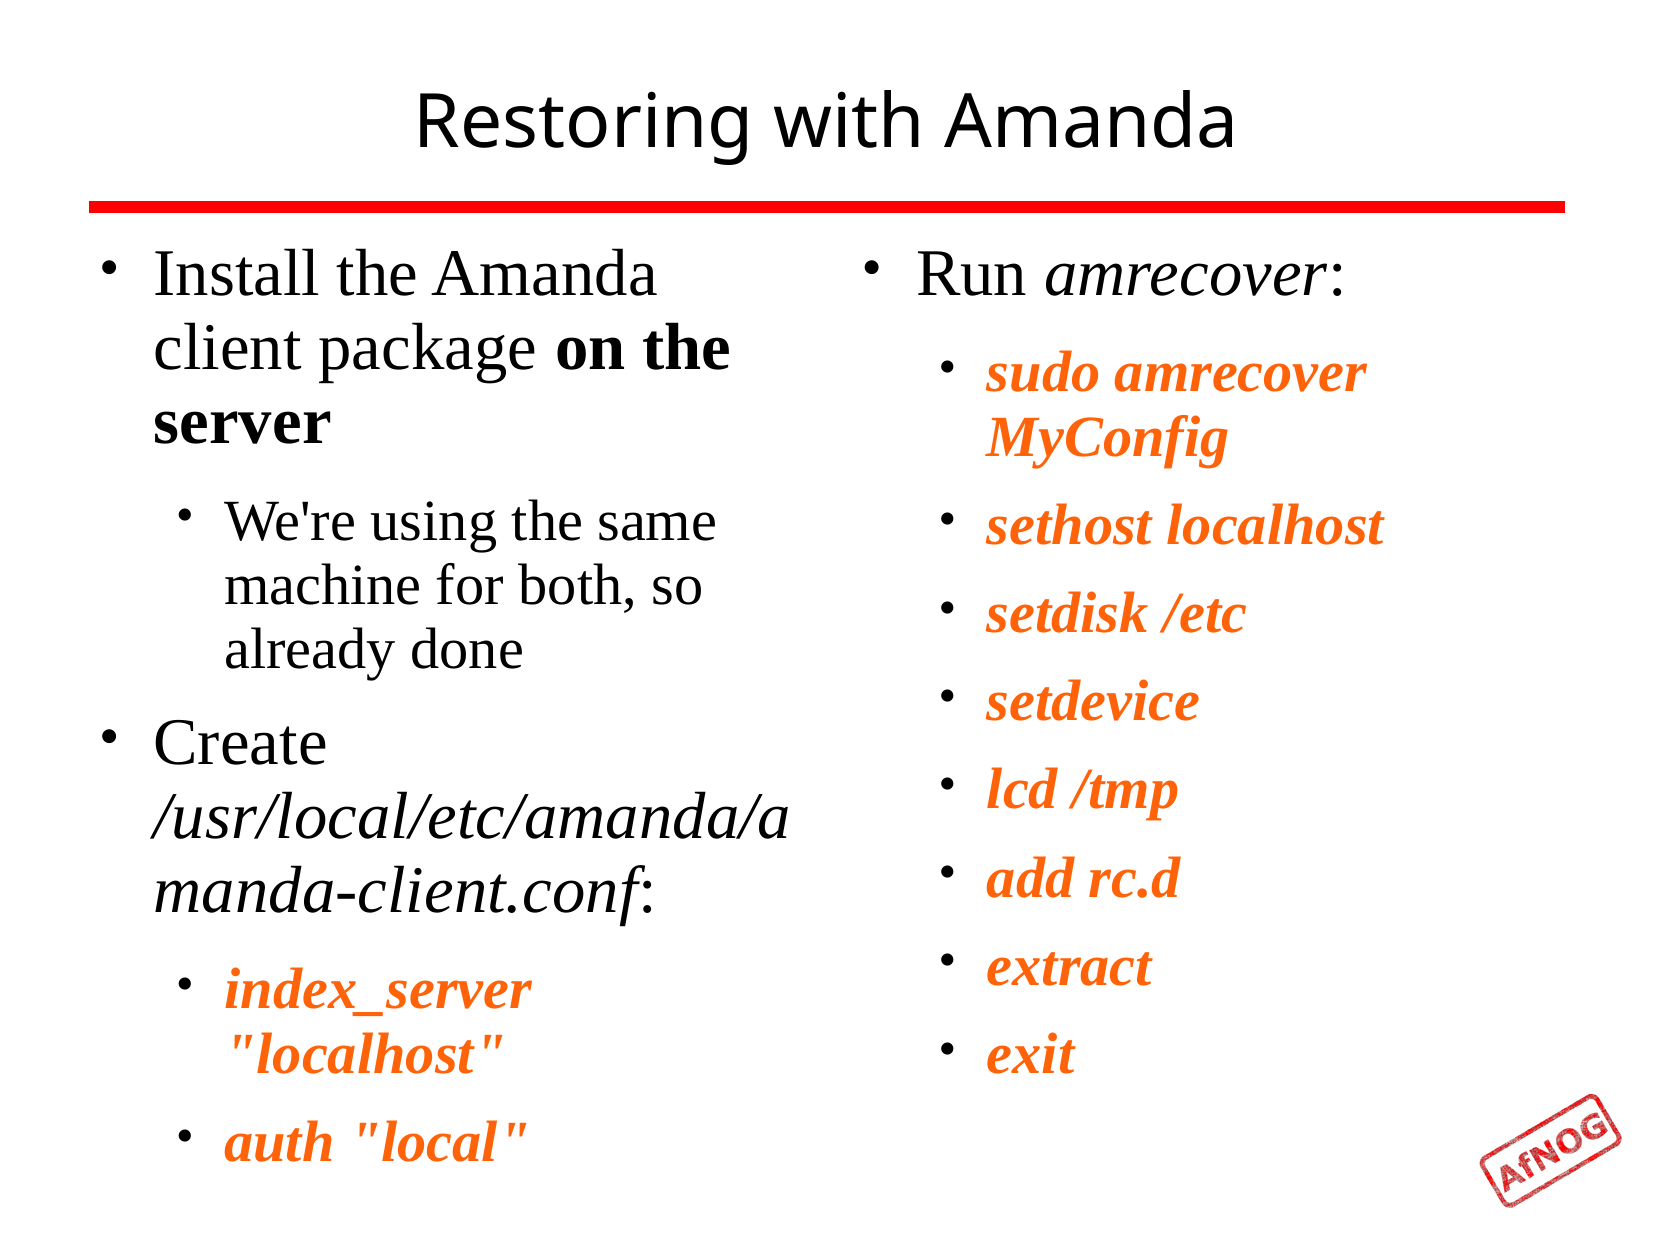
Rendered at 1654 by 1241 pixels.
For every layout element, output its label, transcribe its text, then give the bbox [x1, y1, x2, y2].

list Run amrecover: sudo amrecover MyConfig sethost localhost setdisk /etc setdevice lcd /tmp add rc.d extract exit [845, 236, 1572, 1123]
picture [1476, 1090, 1625, 1211]
list Install the Amanda client package on the server We're using the same machine for both, so already done Create /usr/local/etc/amanda/amanda-client.conf: index_server "localhost" auth "local" [82, 236, 809, 1175]
title Restoring with Amanda [88, 29, 1565, 207]
